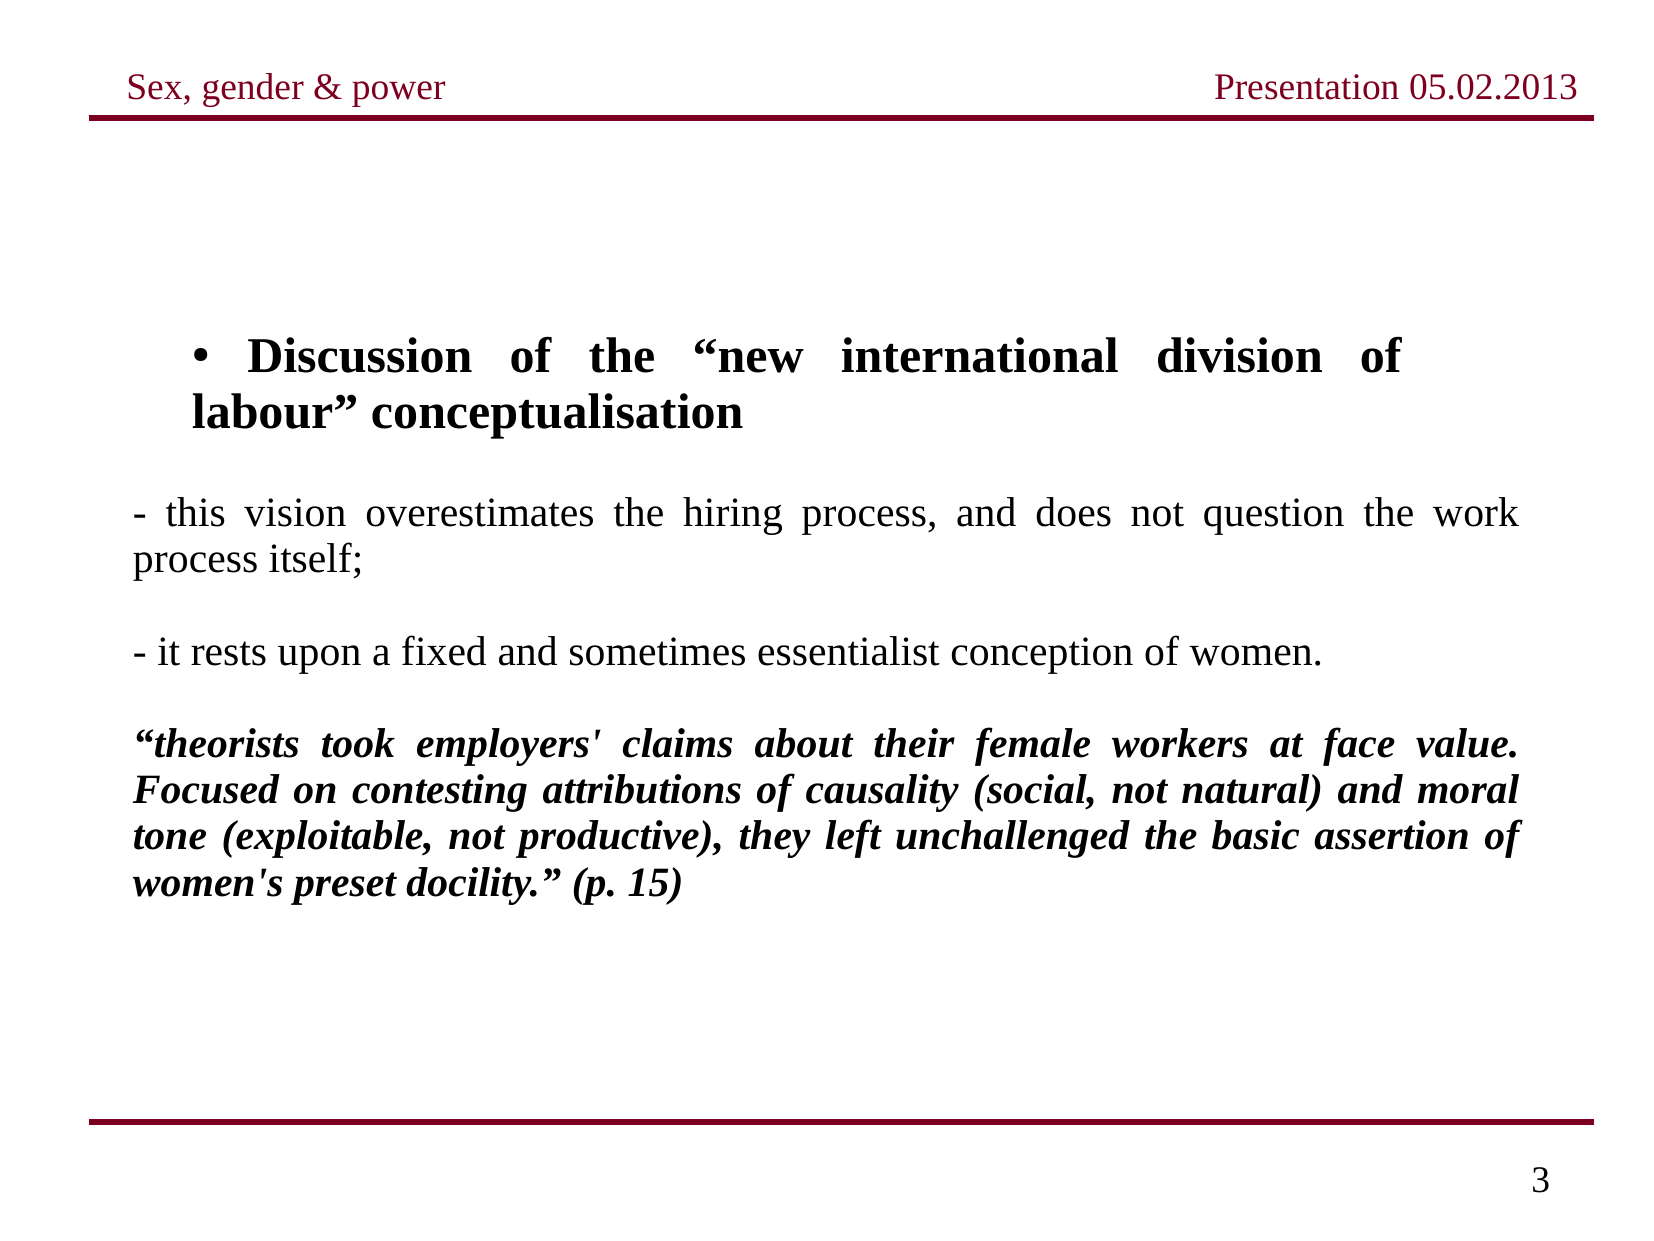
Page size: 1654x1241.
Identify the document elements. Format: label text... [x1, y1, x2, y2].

text_box <numéro> [1417, 1151, 1565, 1208]
text_box Sex, gender & power Presentation 05.02.2013 [88, 59, 1595, 116]
text_box Discussion of the “new international division of labour” conceptualisation [177, 265, 1418, 447]
text_box - this vision overestimates the hiring process, and does not question the work process itself; - it rests upon a fixed and sometimes essentialist conception of women. “theorists took employers' claims about their female workers at face value. Focused on contesting attributions of causality (social, not natural) and moral tone (exploitable, not productive), they left unchallenged the basic assertion of women's preset docility.” (p. 15) [118, 481, 1536, 945]
